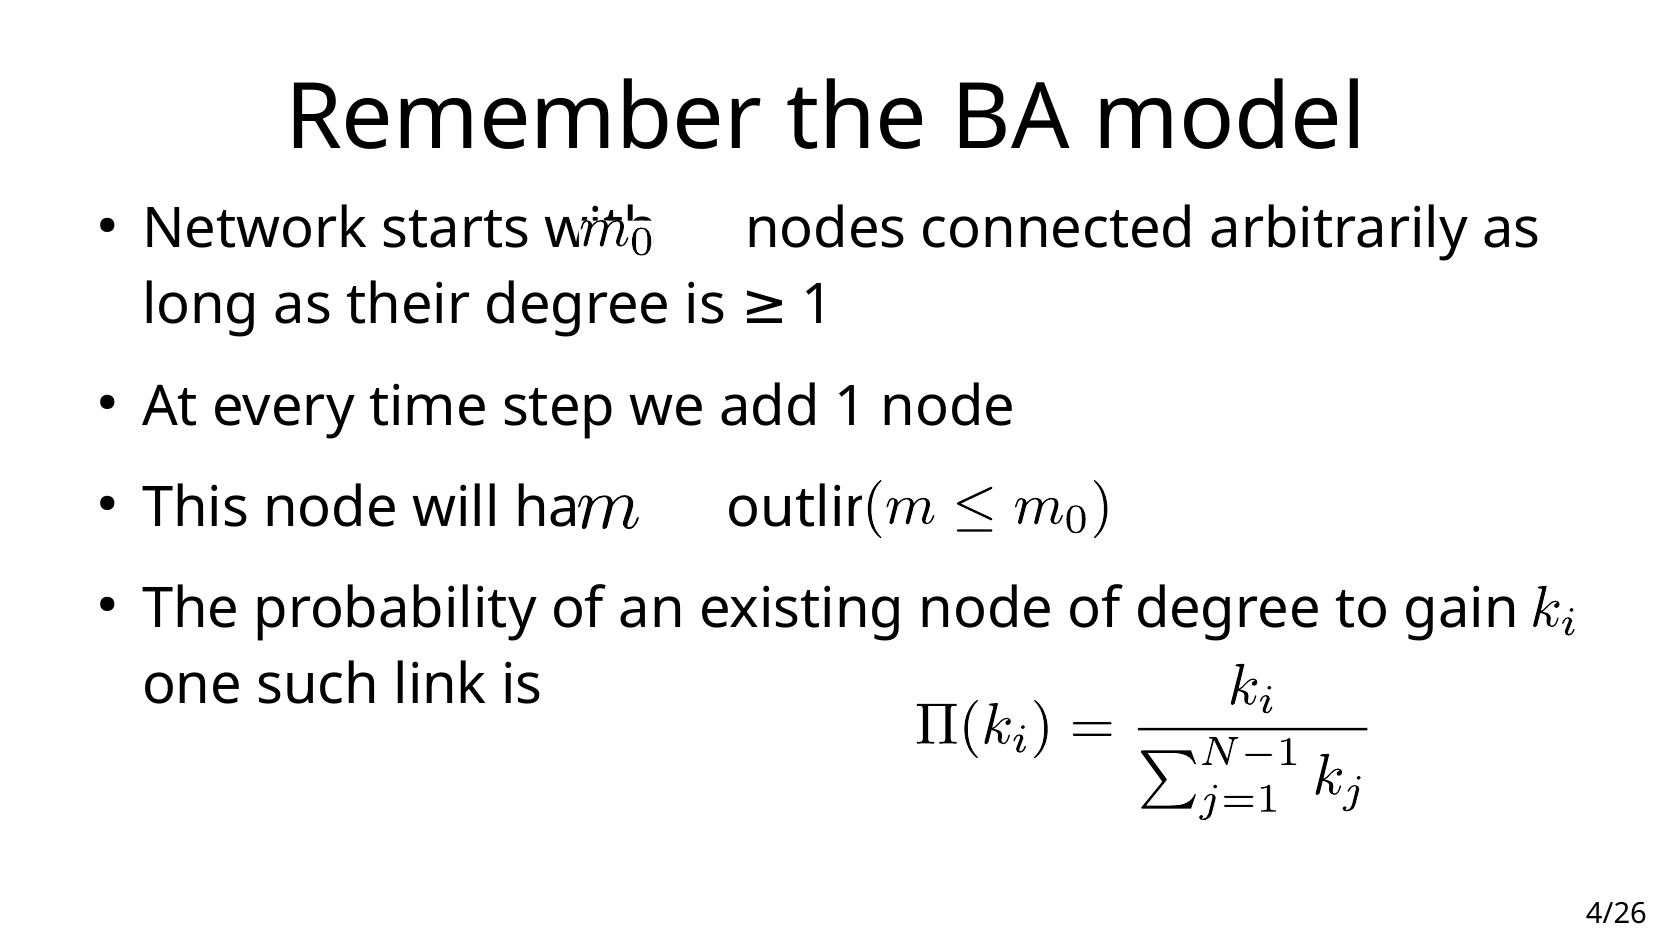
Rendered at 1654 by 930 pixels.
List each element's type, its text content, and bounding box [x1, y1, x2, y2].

list Network starts with nodes connected arbitrarily as long as their degree is ≥ 1 At every time step we add 1 node This node will have outlinks The probability of an existing node of degree to gain one such link is [82, 188, 1571, 728]
text_box [575, 495, 641, 530]
text_box [1530, 585, 1577, 636]
text_box [862, 479, 1114, 539]
text_box [915, 663, 1368, 821]
text_box [578, 220, 654, 256]
title Remember the BA model [82, 1, 1571, 188]
